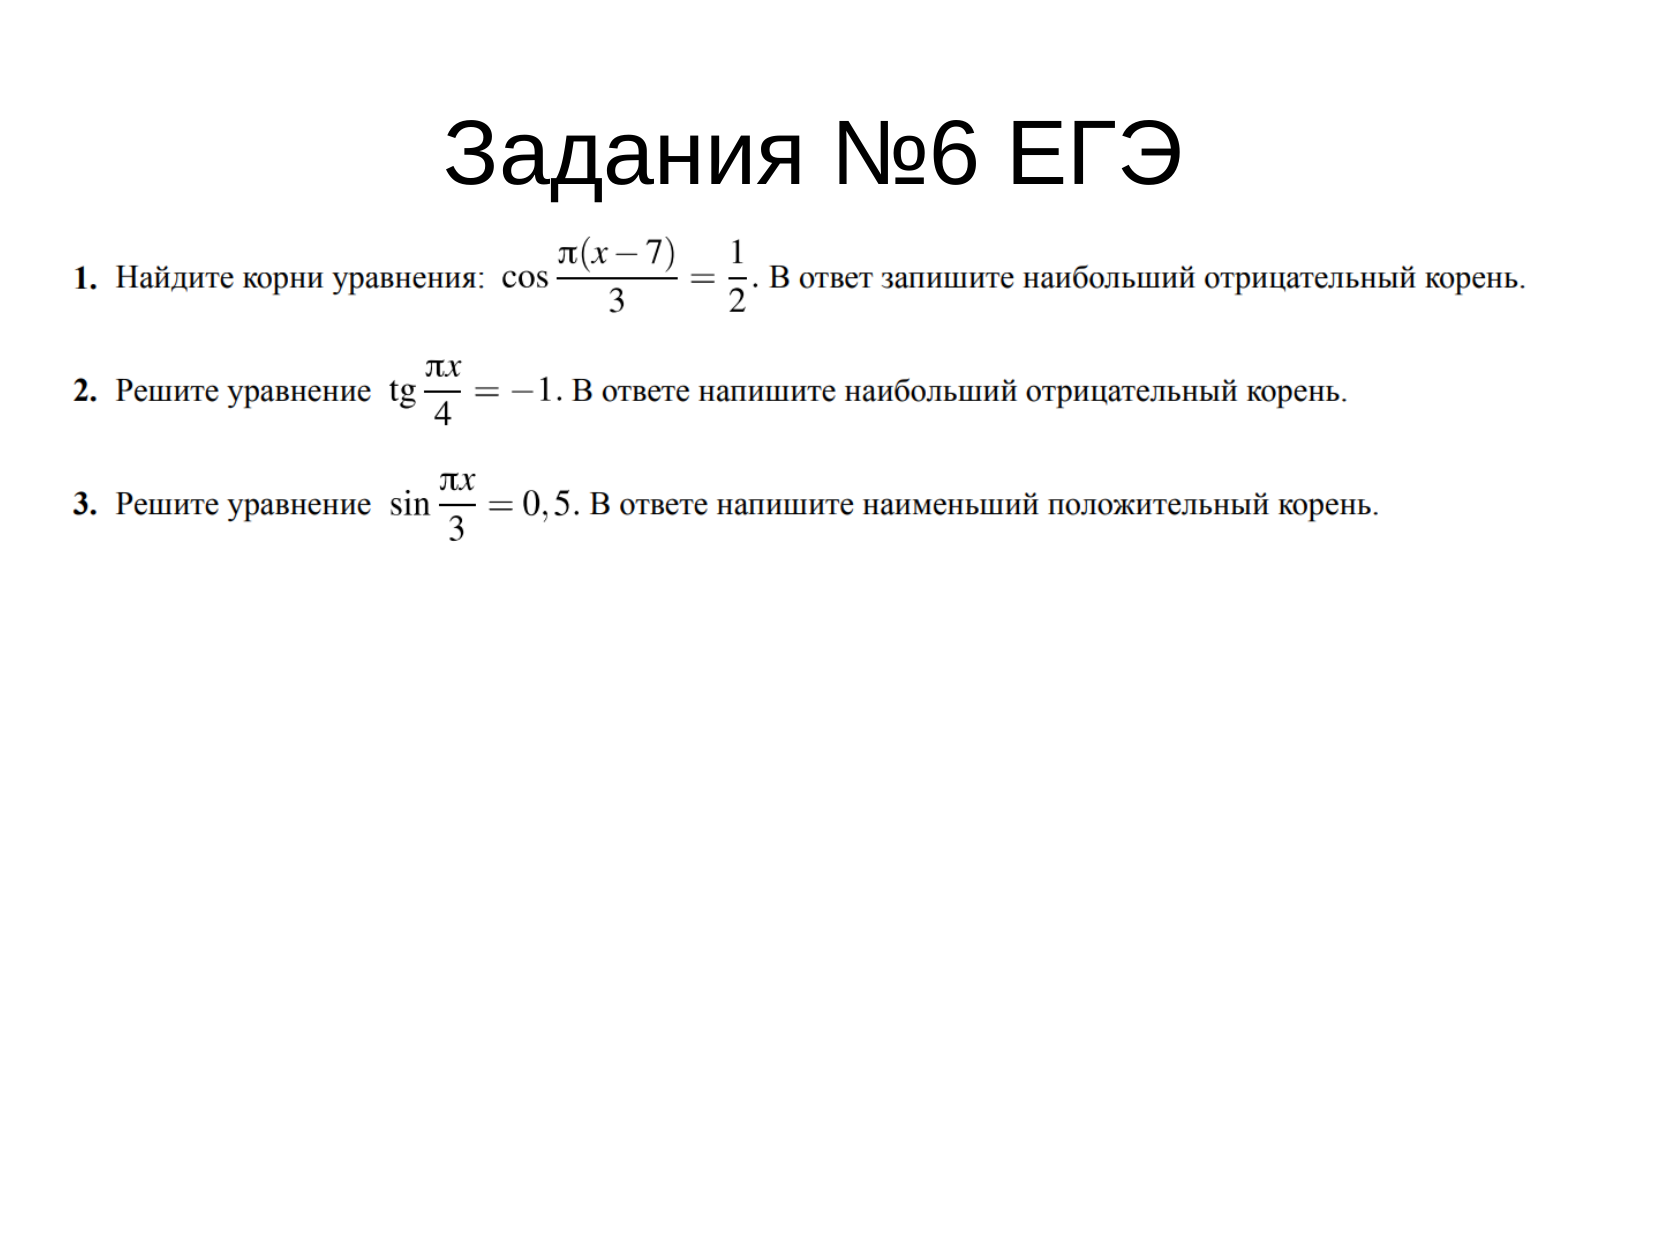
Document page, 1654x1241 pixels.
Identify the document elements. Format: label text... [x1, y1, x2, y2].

picture [47, 224, 1530, 571]
title Задания №6 ЕГЭ [82, 49, 1571, 257]
